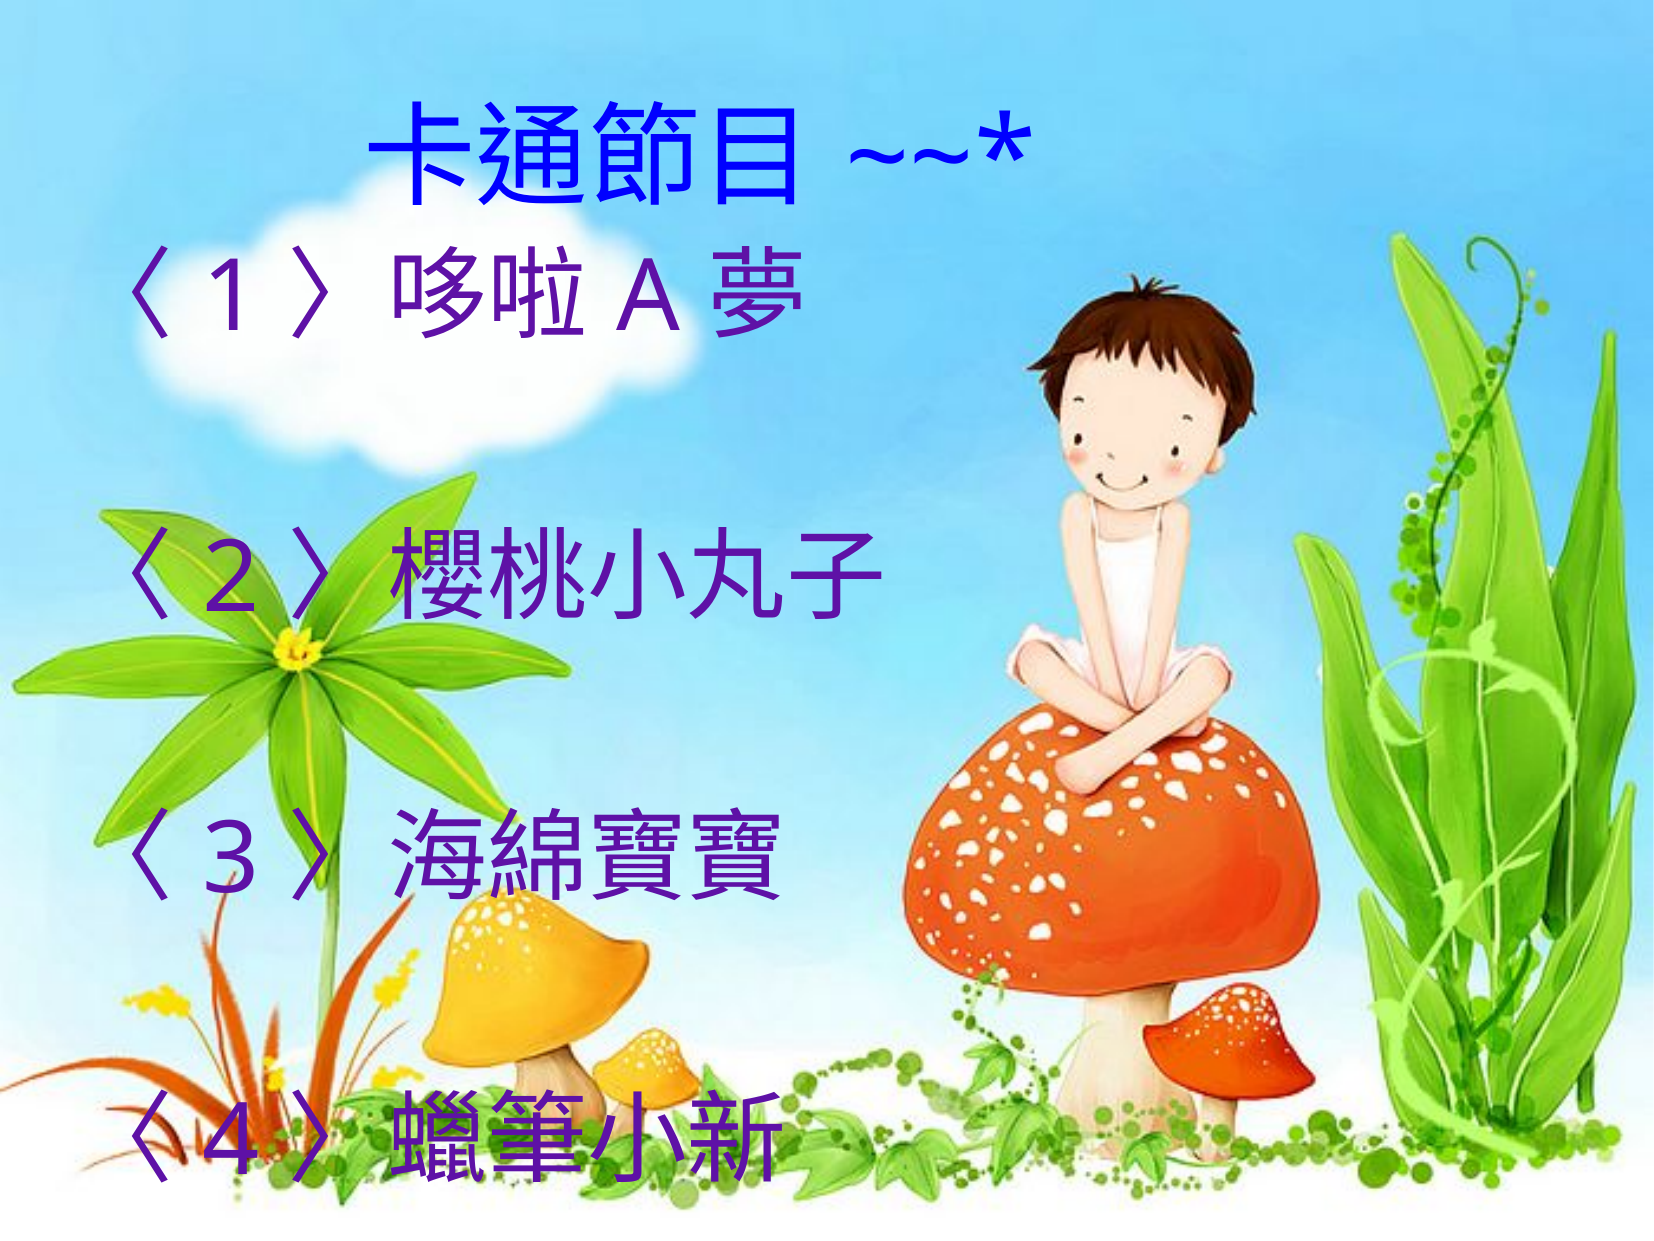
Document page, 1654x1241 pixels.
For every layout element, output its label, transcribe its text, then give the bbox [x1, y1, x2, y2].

text_box 〈1〉哆啦A夢 〈2〉櫻桃小丸子 〈3〉海綿寶寶 〈4〉蠟筆小新 [59, 206, 1004, 1093]
picture [0, 0, 1654, 1241]
text_box 卡通節目~~* [88, 59, 1388, 187]
